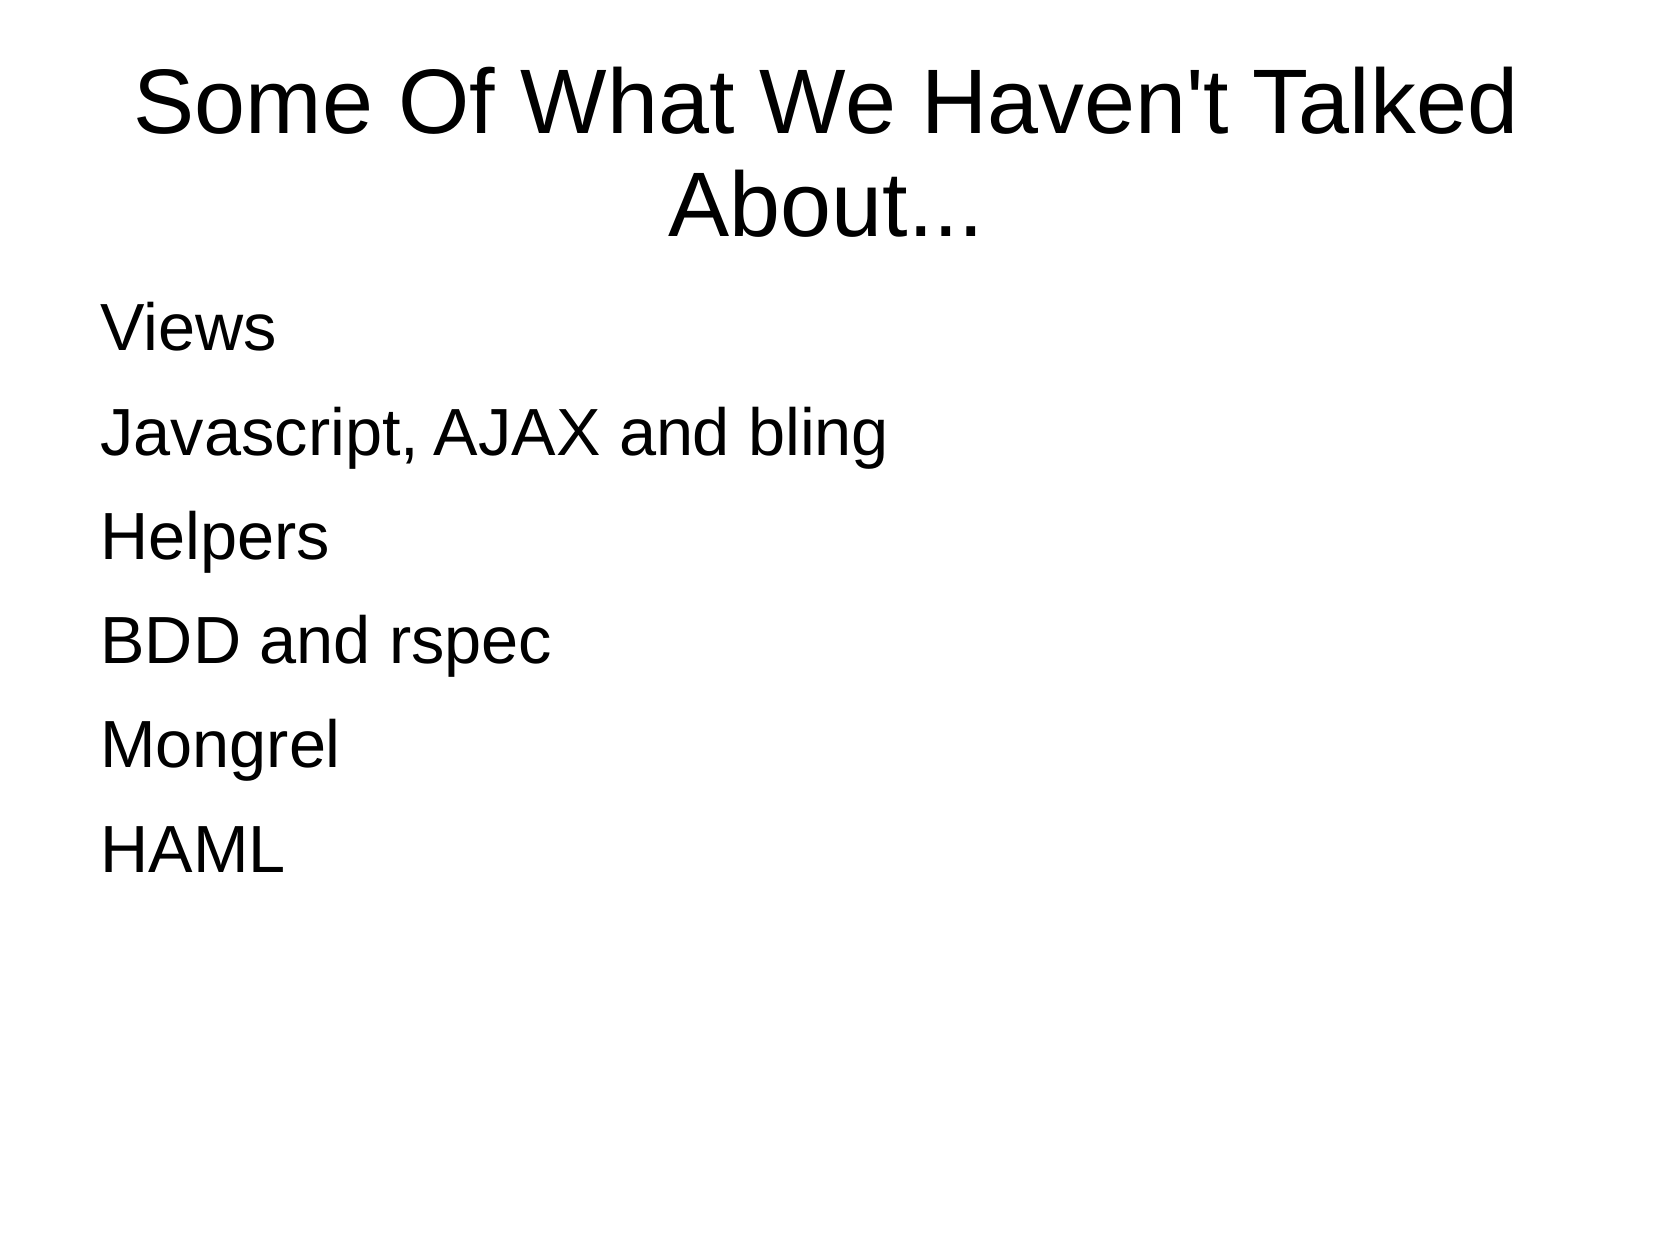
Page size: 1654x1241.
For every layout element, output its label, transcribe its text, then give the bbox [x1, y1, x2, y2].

title Some Of What We Haven't Talked About... [82, 47, 1571, 259]
list Views Javascript, AJAX and bling Helpers BDD and rspec Mongrel HAML [82, 290, 1571, 1094]
